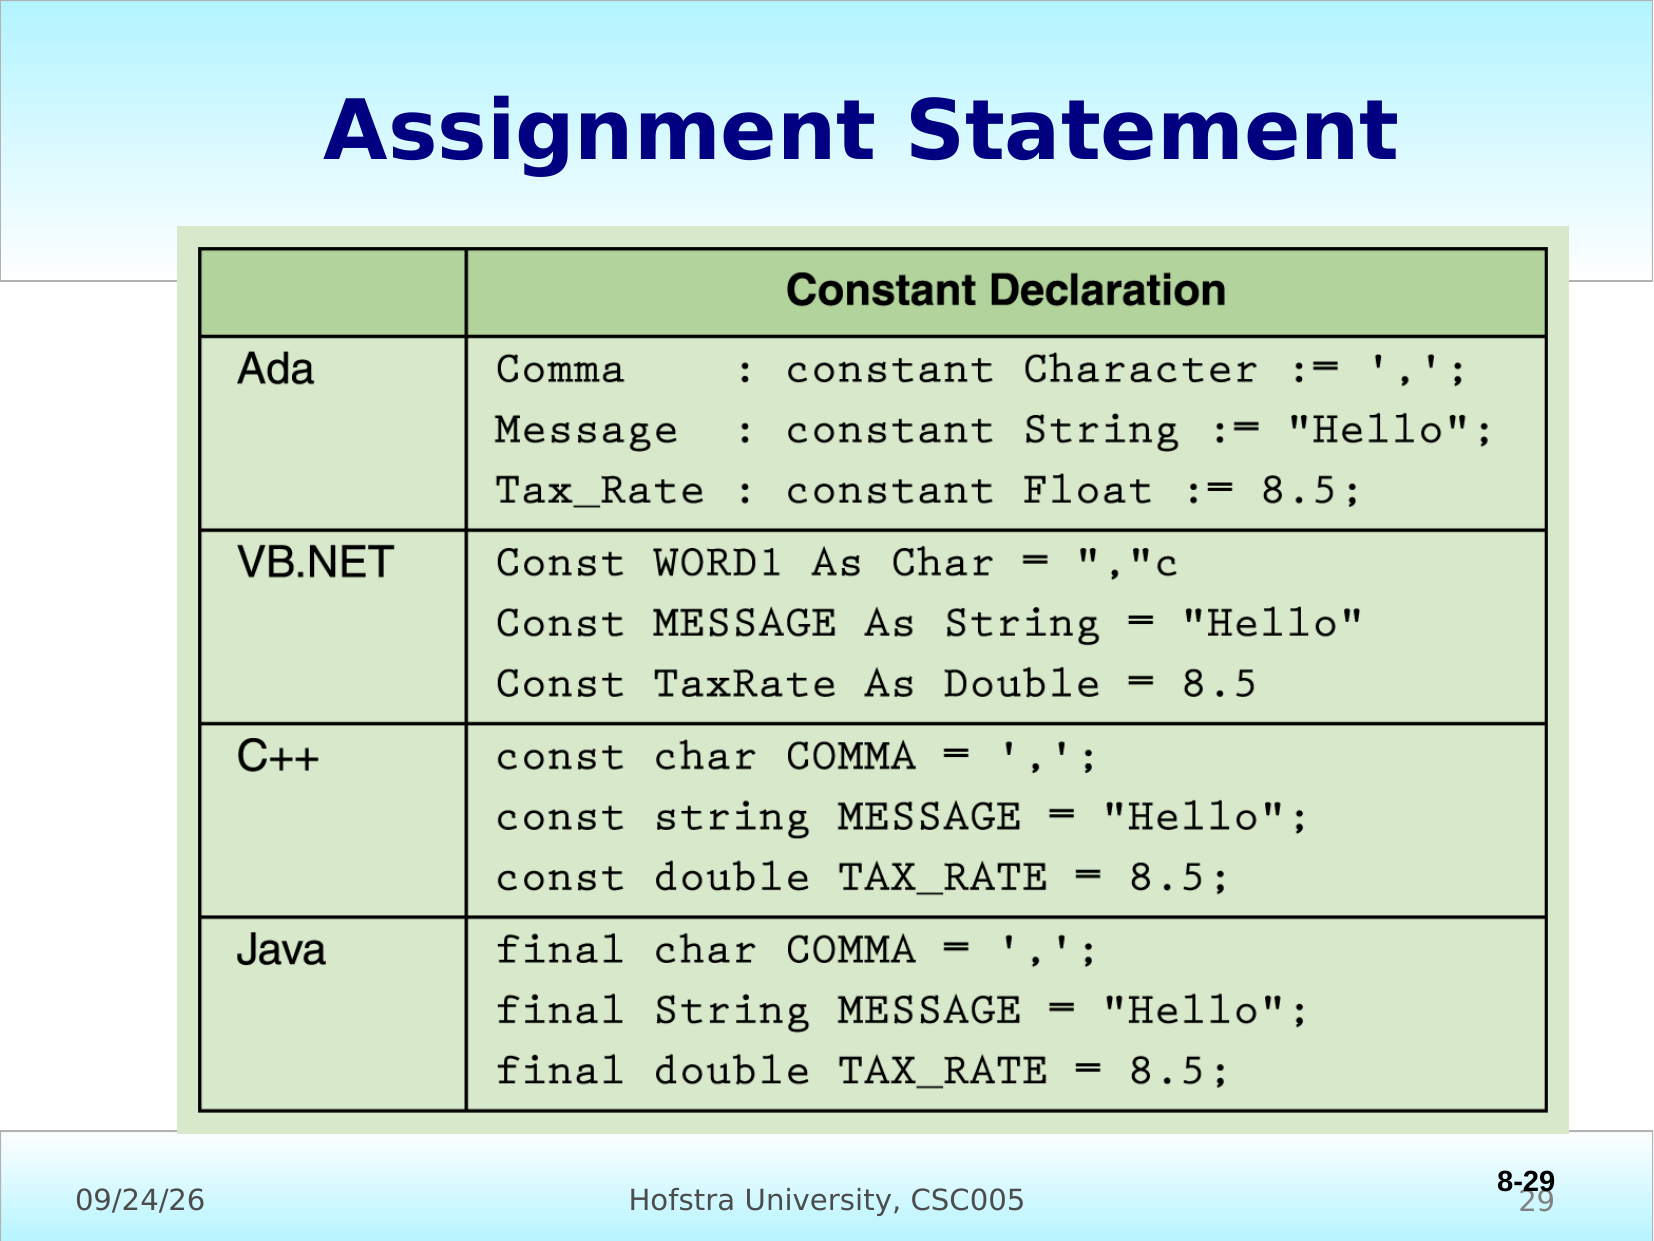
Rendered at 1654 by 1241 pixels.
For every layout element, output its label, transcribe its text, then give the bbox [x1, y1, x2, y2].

title Assignment Statement [112, 27, 1612, 235]
text_box 8-29 [1184, 1157, 1571, 1216]
picture [177, 226, 1569, 1134]
